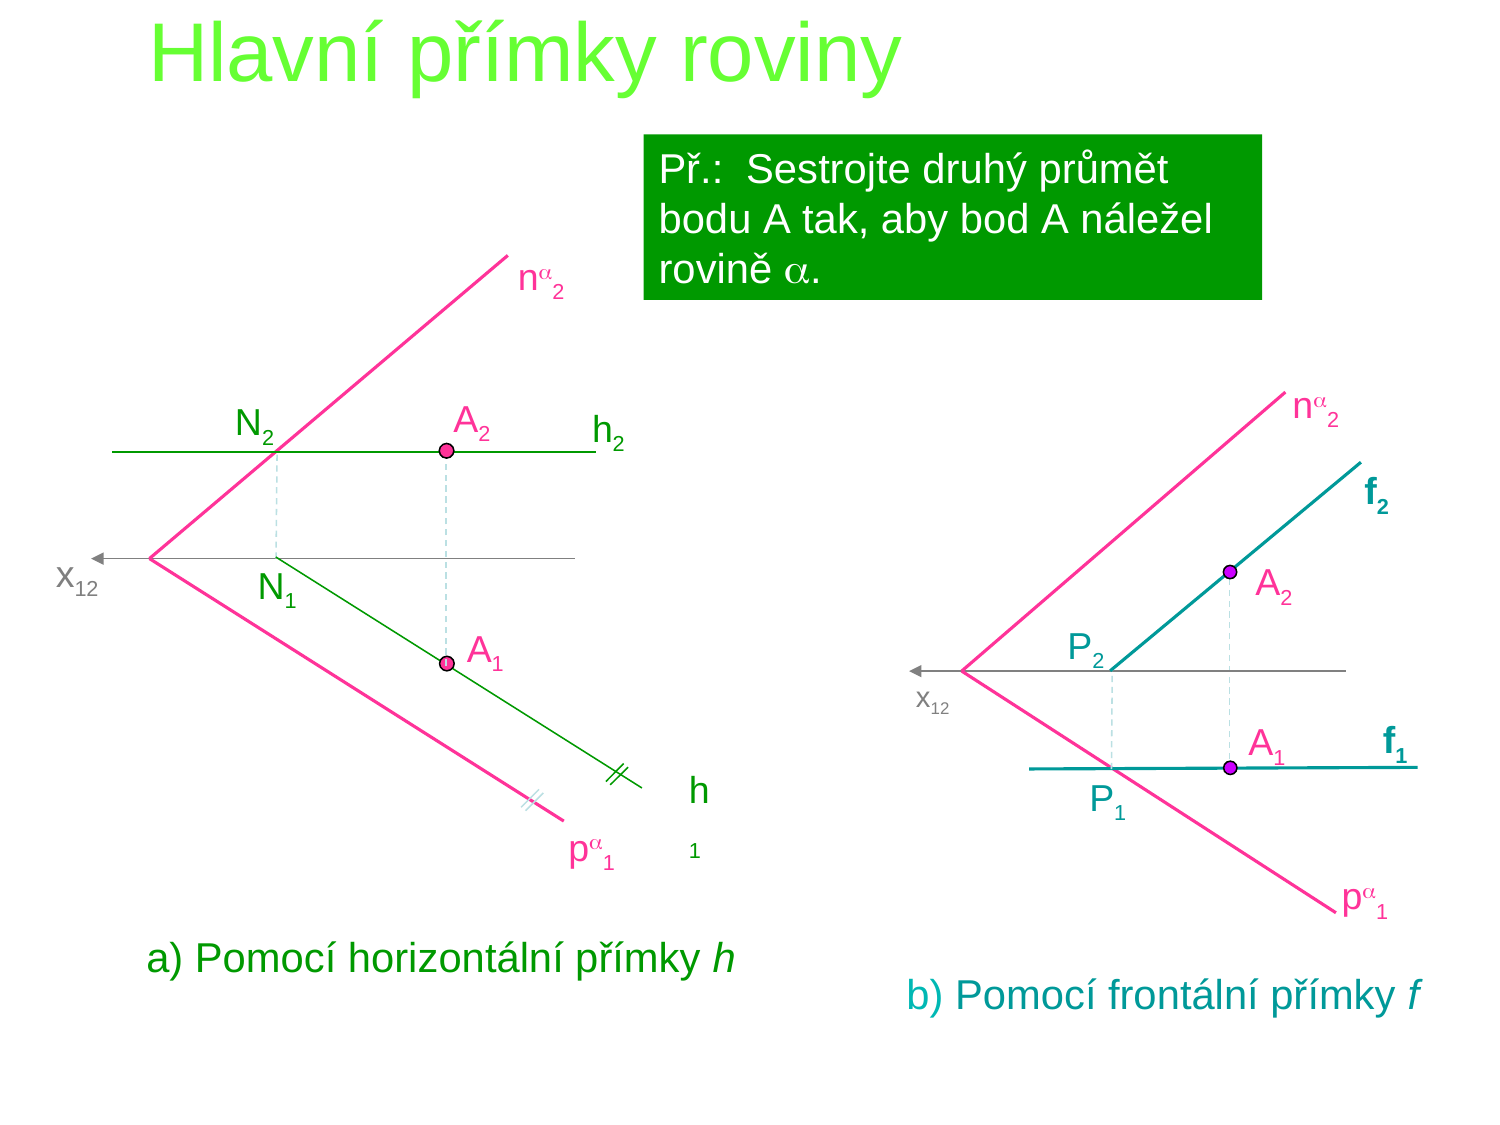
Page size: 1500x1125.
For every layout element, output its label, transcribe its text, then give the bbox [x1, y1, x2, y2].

text_box A1 [452, 617, 538, 684]
text_box f1 [1368, 708, 1433, 776]
text_box a) Pomocí horizontální přímky h [131, 922, 758, 989]
text_box x12 [41, 542, 156, 609]
text_box N1 [242, 554, 318, 621]
title Hlavní přímky roviny [70, 0, 981, 107]
text_box [1223, 761, 1233, 775]
text_box Př.: Sestrojte druhý průmět bodu A tak, aby bod A náležel rovině . [643, 134, 1263, 300]
text_box n2 [503, 245, 600, 312]
text_box [439, 656, 452, 671]
text_box A2 [1240, 550, 1308, 618]
text_box f2 [1349, 459, 1404, 527]
text_box n2 [1277, 373, 1366, 441]
text_box x12 [901, 670, 965, 726]
text_box p1 [1326, 864, 1410, 932]
text_box P1 [1074, 766, 1153, 833]
text_box N2 [220, 390, 293, 458]
text_box p1 [553, 816, 646, 883]
text_box b) Pomocí frontální přímky f [891, 959, 1483, 1026]
text_box P2 [1052, 614, 1134, 681]
text_box h1 [638, 758, 710, 871]
text_box h2 [577, 397, 640, 464]
text_box A2 [438, 387, 506, 454]
text_box A1 [1233, 710, 1312, 778]
text_box [1223, 565, 1237, 579]
text_box [440, 454, 454, 459]
